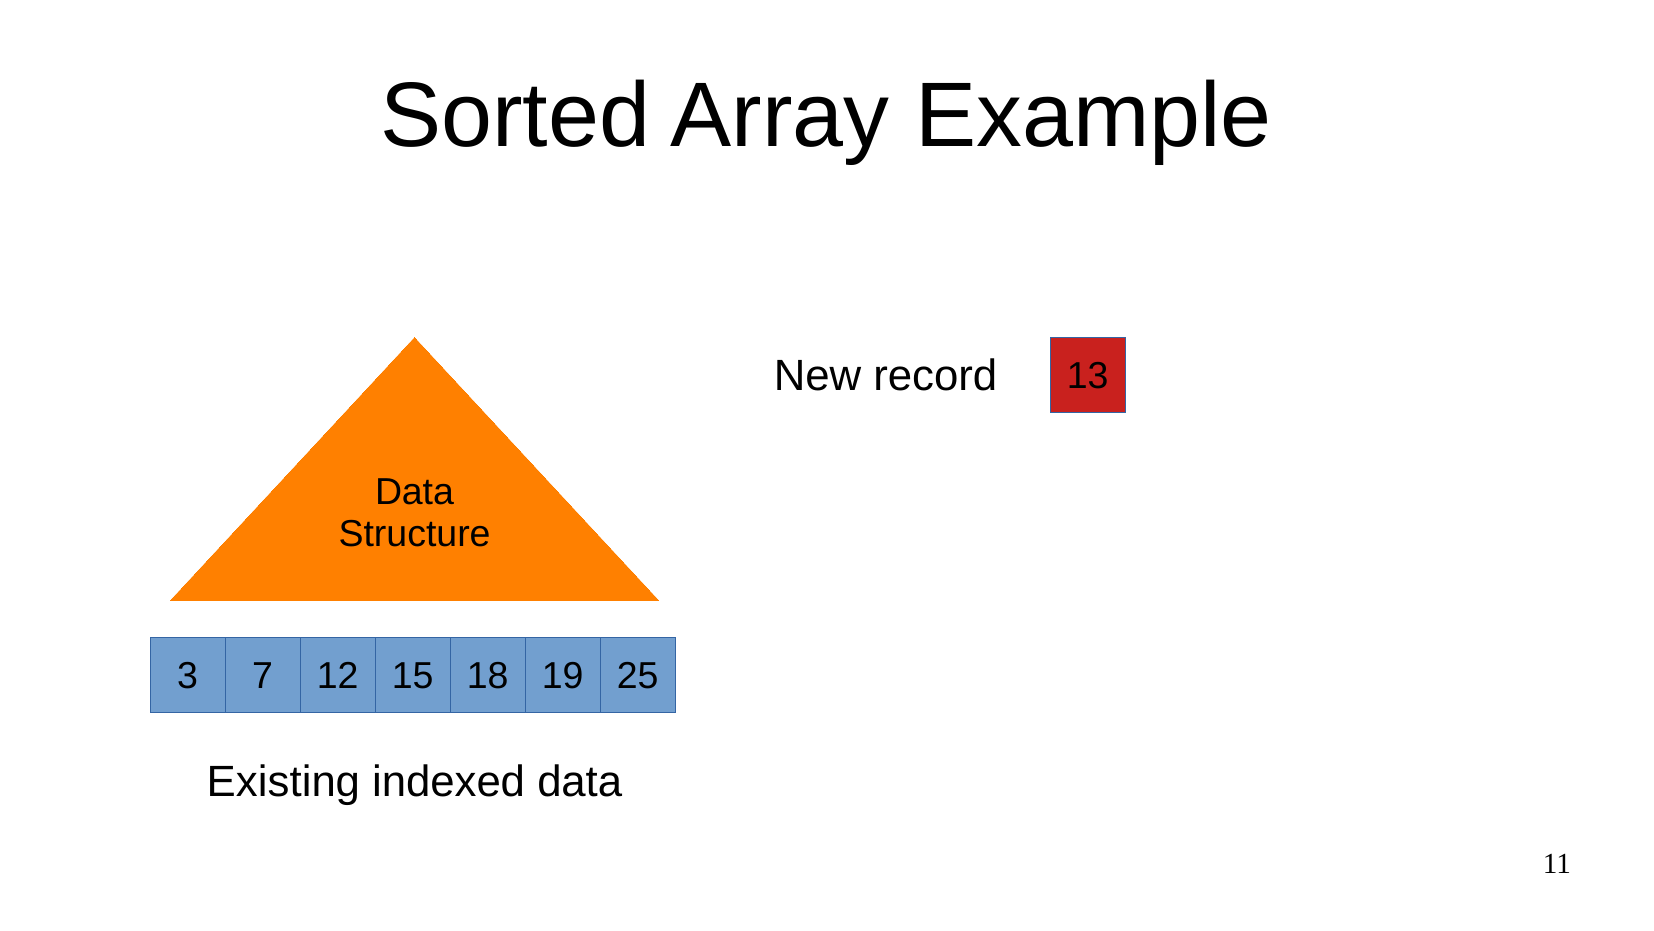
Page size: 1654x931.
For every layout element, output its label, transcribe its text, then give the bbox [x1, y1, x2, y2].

text_box 13 [1050, 337, 1126, 413]
text_box Data Structure [170, 337, 659, 601]
text_box 7 [225, 637, 301, 713]
text_box 15 [375, 637, 451, 713]
text_box 12 [301, 637, 375, 713]
text_box 18 [451, 637, 525, 713]
text_box New record [759, 343, 1013, 407]
text_box 25 [601, 637, 676, 713]
title Sorted Array Example [82, 37, 1571, 193]
text_box Existing indexed data [191, 750, 638, 814]
text_box 19 [525, 637, 601, 713]
text_box 3 [150, 637, 225, 713]
